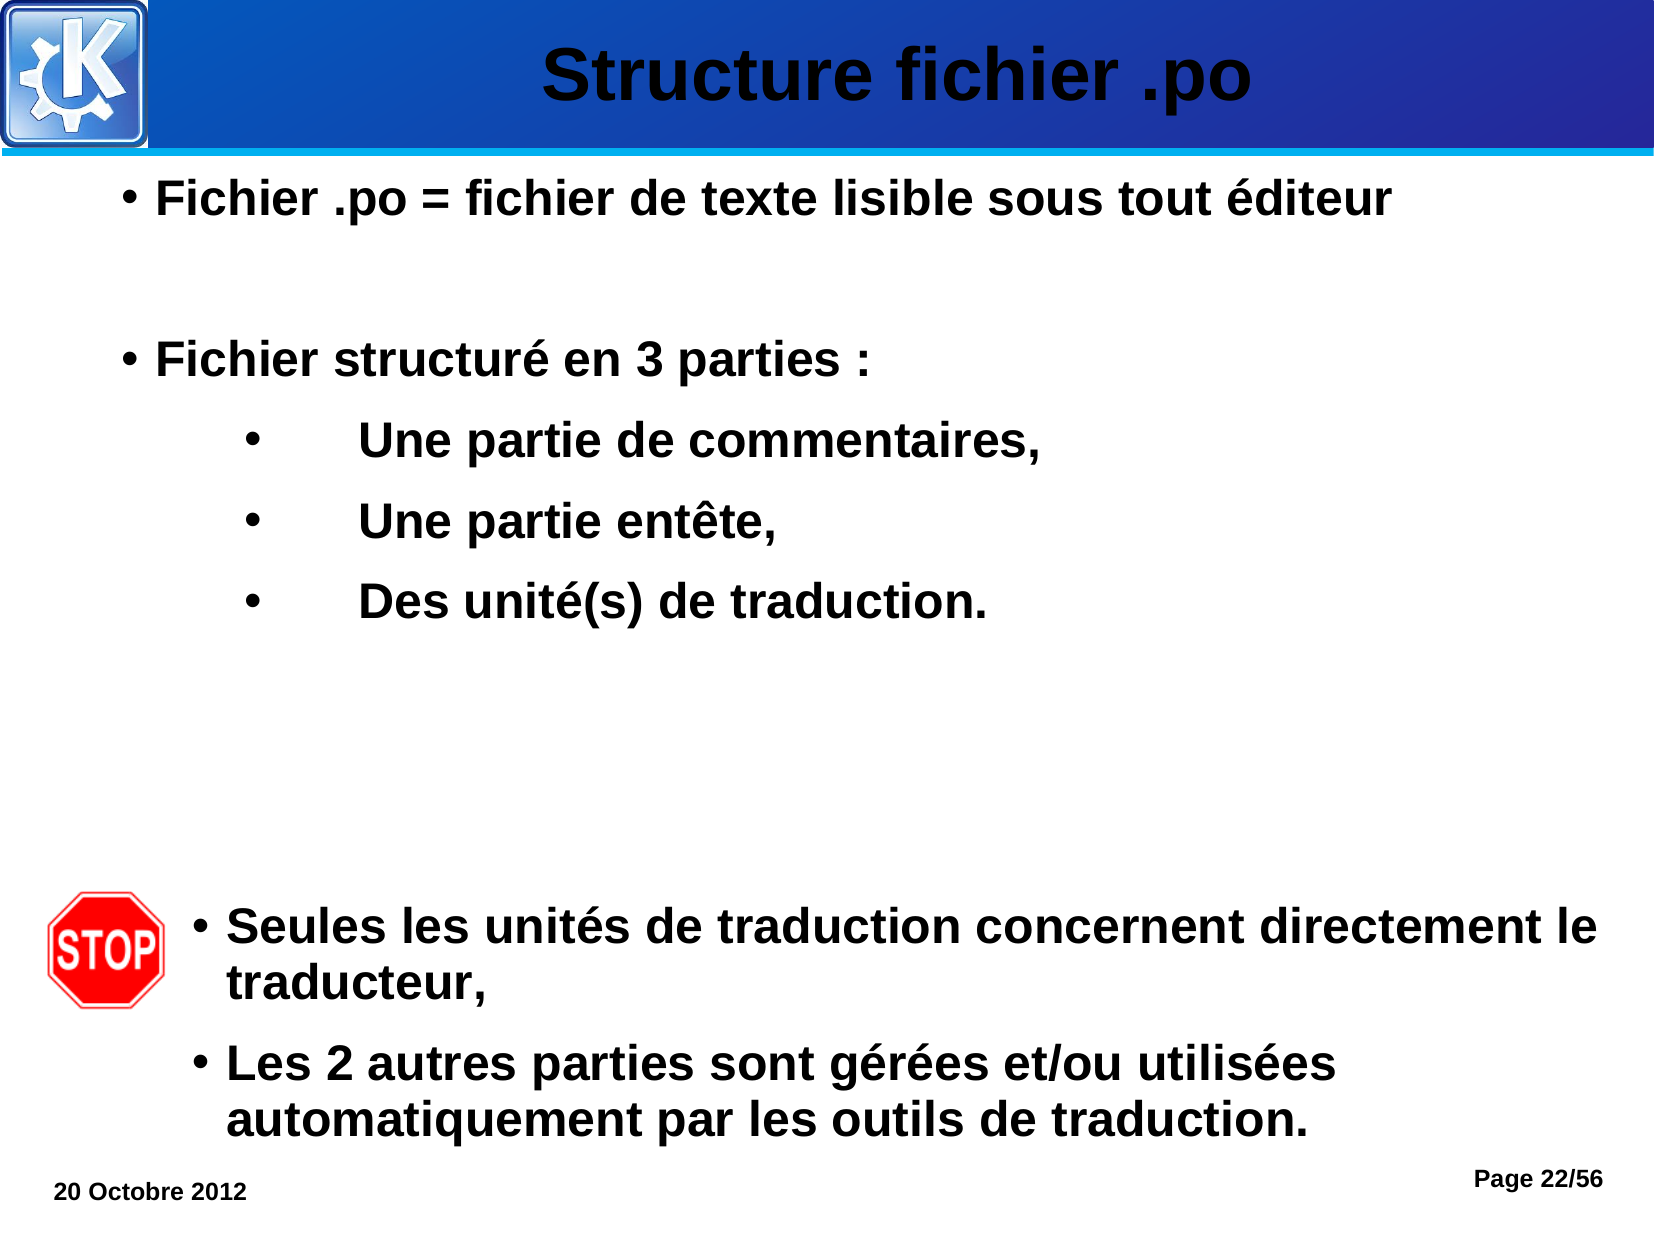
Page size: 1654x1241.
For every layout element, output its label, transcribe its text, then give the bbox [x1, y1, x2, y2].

picture [47, 891, 166, 1010]
text_box Structure fichier .po [141, 0, 1654, 148]
text_box Fichier .po = fichier de texte lisible sous tout éditeur Fichier structuré en 3 parties : Une partie de commentaires, Une partie entête, Des unité(s) de traduction. [106, 159, 1618, 703]
picture [0, 0, 141, 148]
text_box Seules les unités de traduction concernent directement le traducteur, Les 2 autres parties sont gérées et/ou utilisées automatiquement par les outils de traduction. [177, 891, 1619, 1156]
